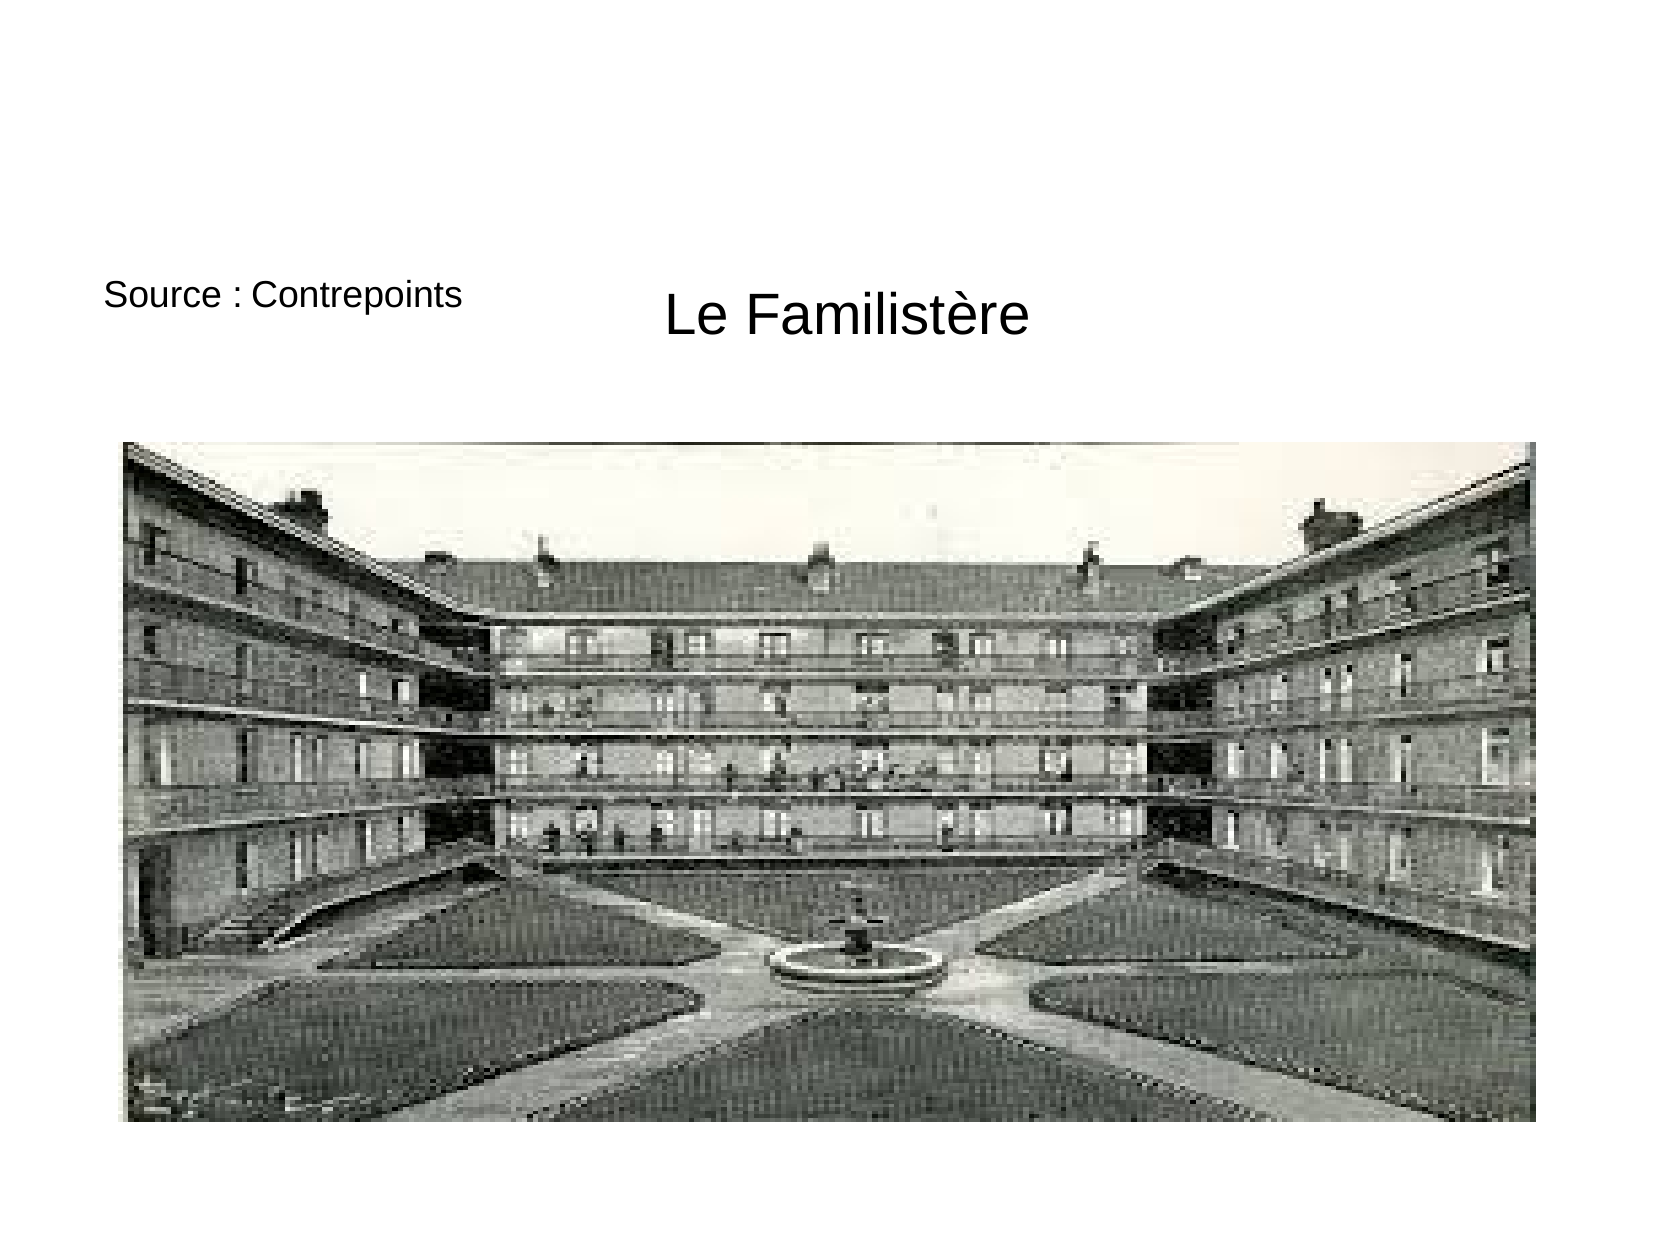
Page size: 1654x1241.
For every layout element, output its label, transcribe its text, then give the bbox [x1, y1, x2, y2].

text_box Source : [88, 265, 236, 323]
text_box Contrepoints [236, 265, 532, 365]
text_box Le Familistère [649, 274, 1063, 355]
picture [118, 442, 1536, 1123]
